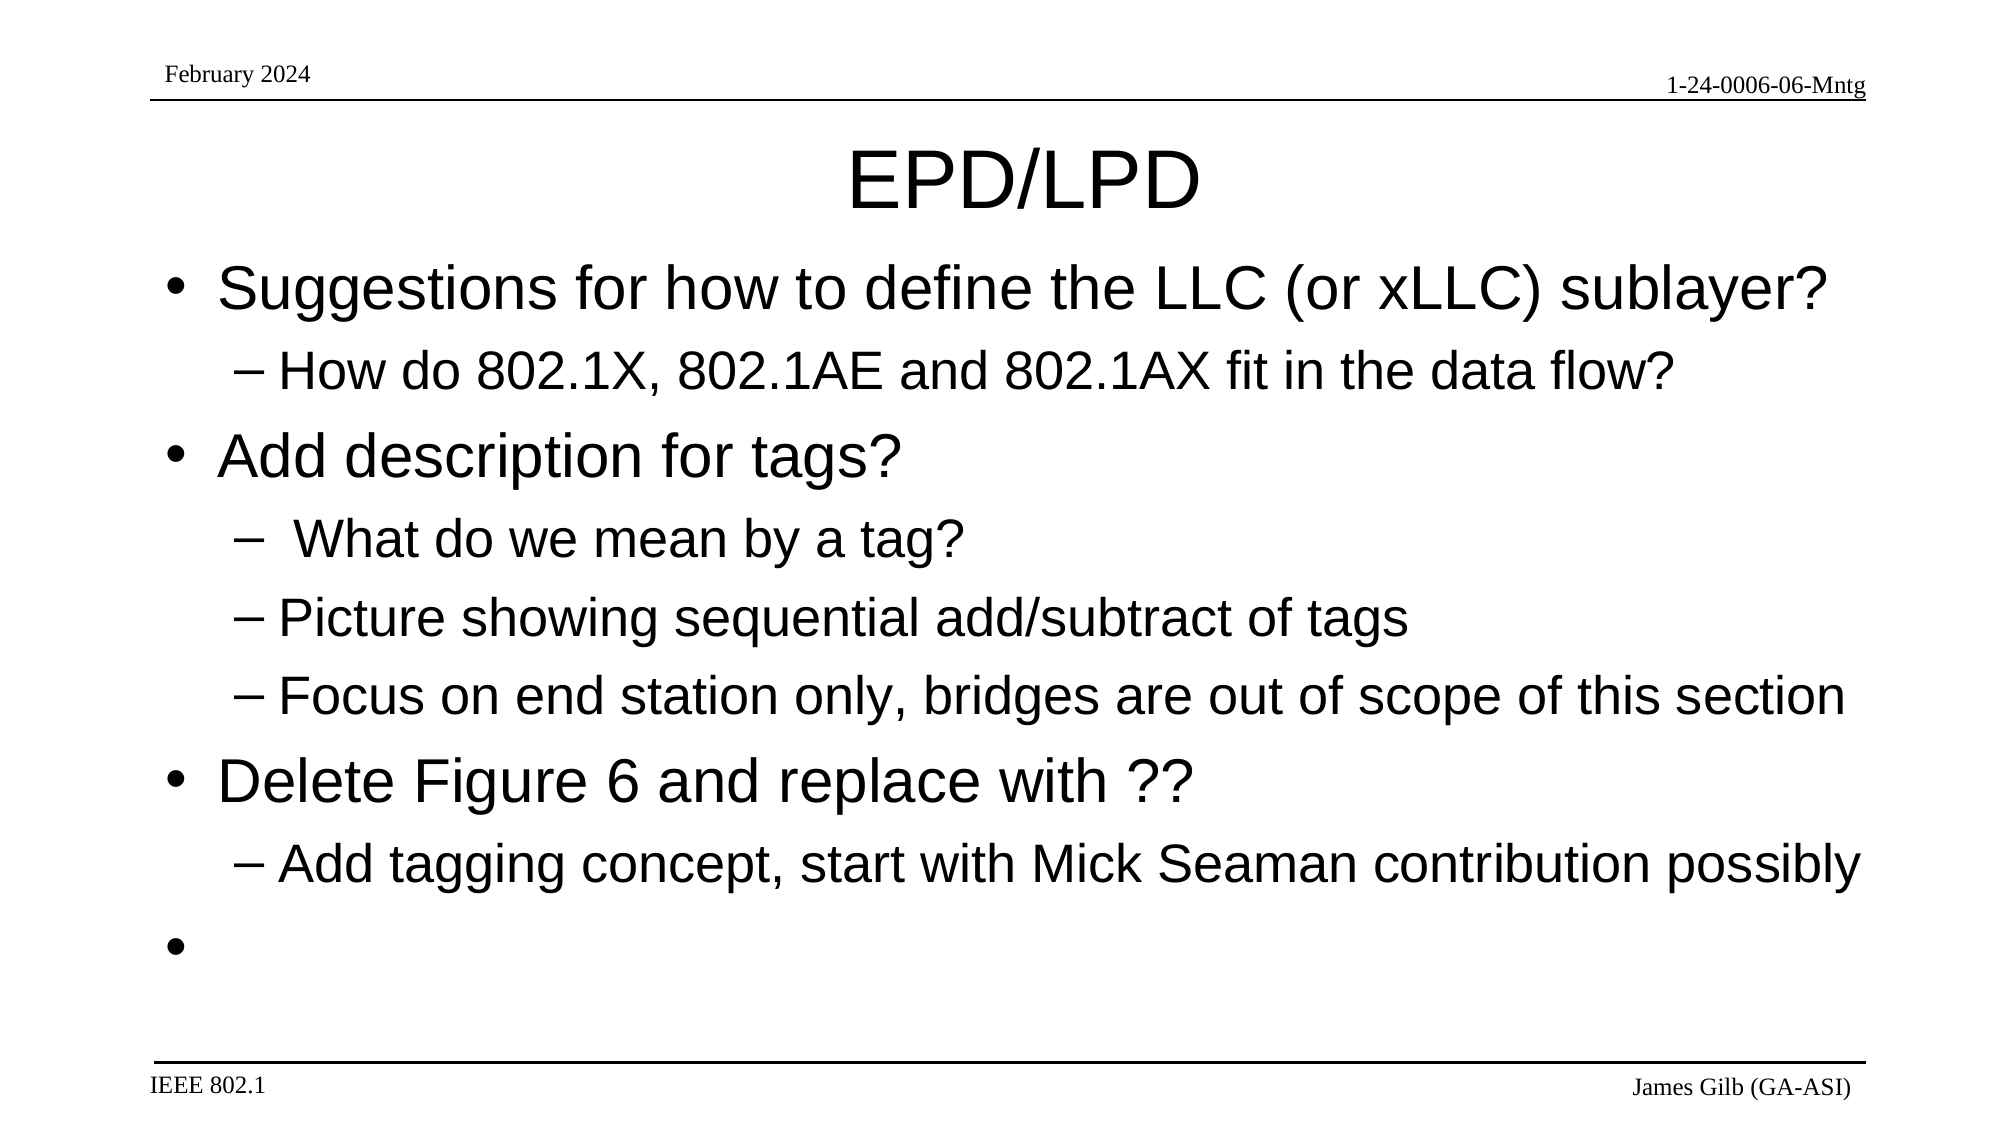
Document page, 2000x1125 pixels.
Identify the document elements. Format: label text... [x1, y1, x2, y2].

title EPD/LPD [149, 112, 1900, 238]
list Suggestions for how to define the LLC (or xLLC) sublayer? How do 802.1X, 802.1AE and 802.1AX fit in the data flow? Add description for tags? What do we mean by a tag? Picture showing sequential add/subtract of tags Focus on end station only, bridges are out of scope of this section Delete Figure 6 and replace with ?? Add tagging concept, start with Mick Seaman contribution possibly [149, 239, 1900, 1051]
